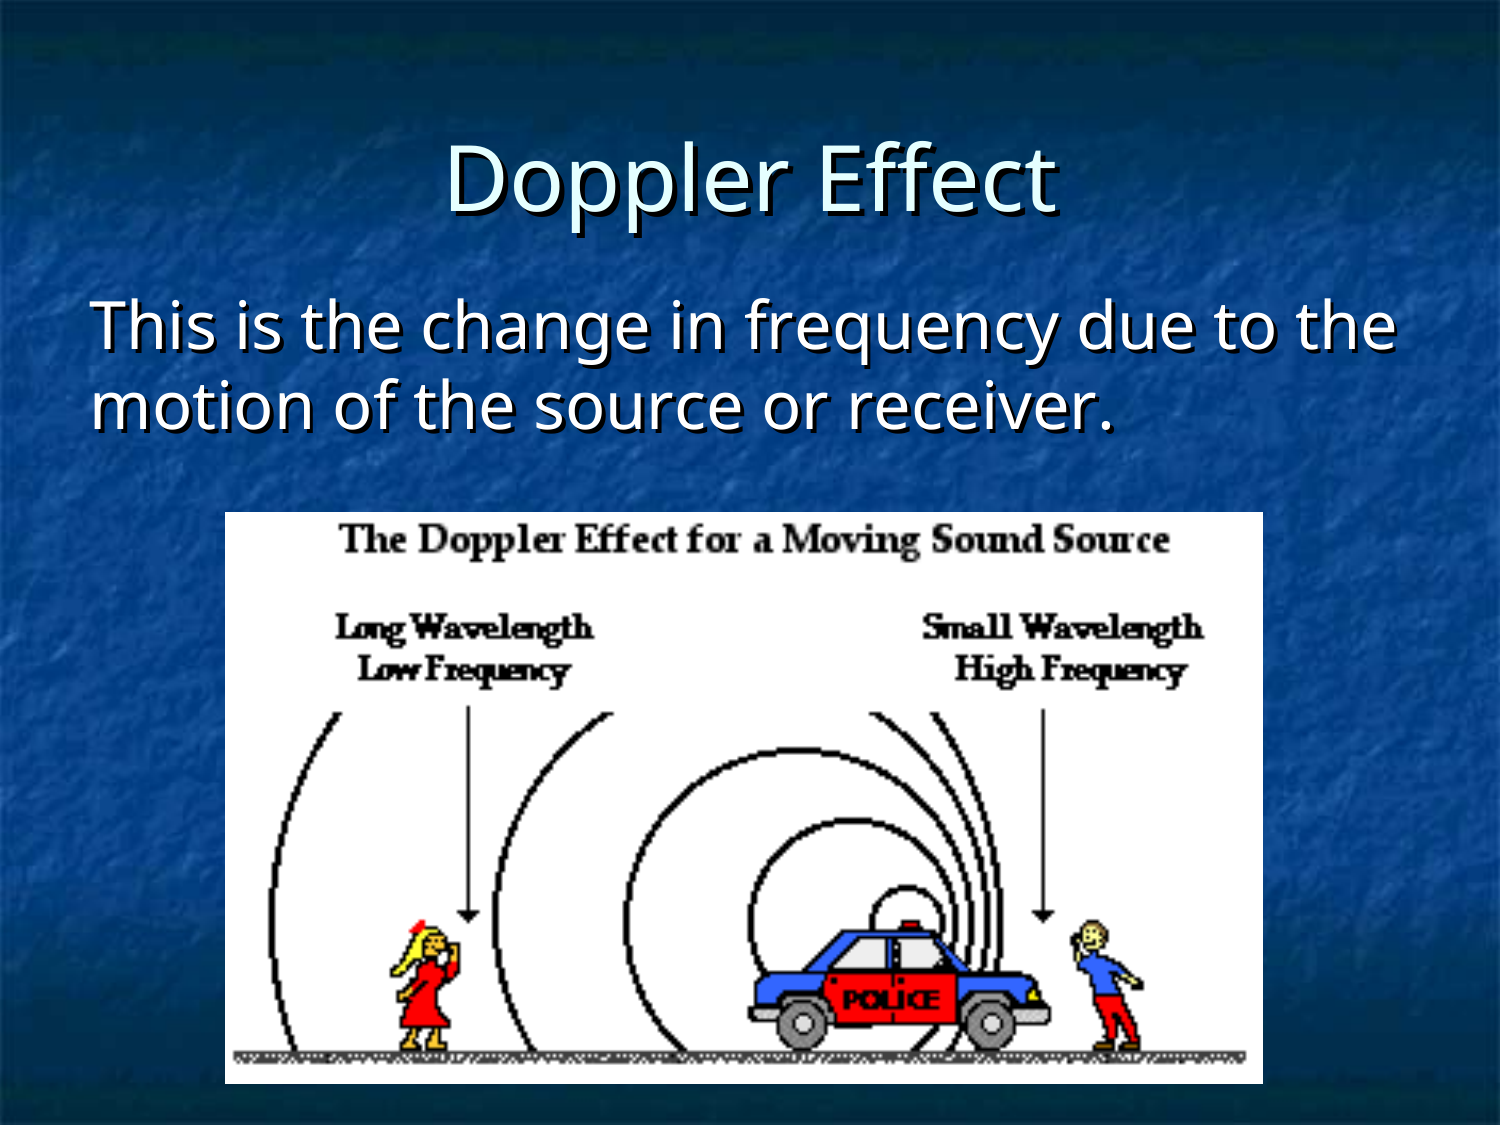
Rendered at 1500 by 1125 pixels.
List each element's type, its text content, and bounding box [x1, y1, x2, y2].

text_box Doppler Effect [75, 62, 1426, 274]
text_box This is the change in frequency due to the motion of the source or receiver. [75, 274, 1426, 513]
picture [0, 0, 1500, 1125]
